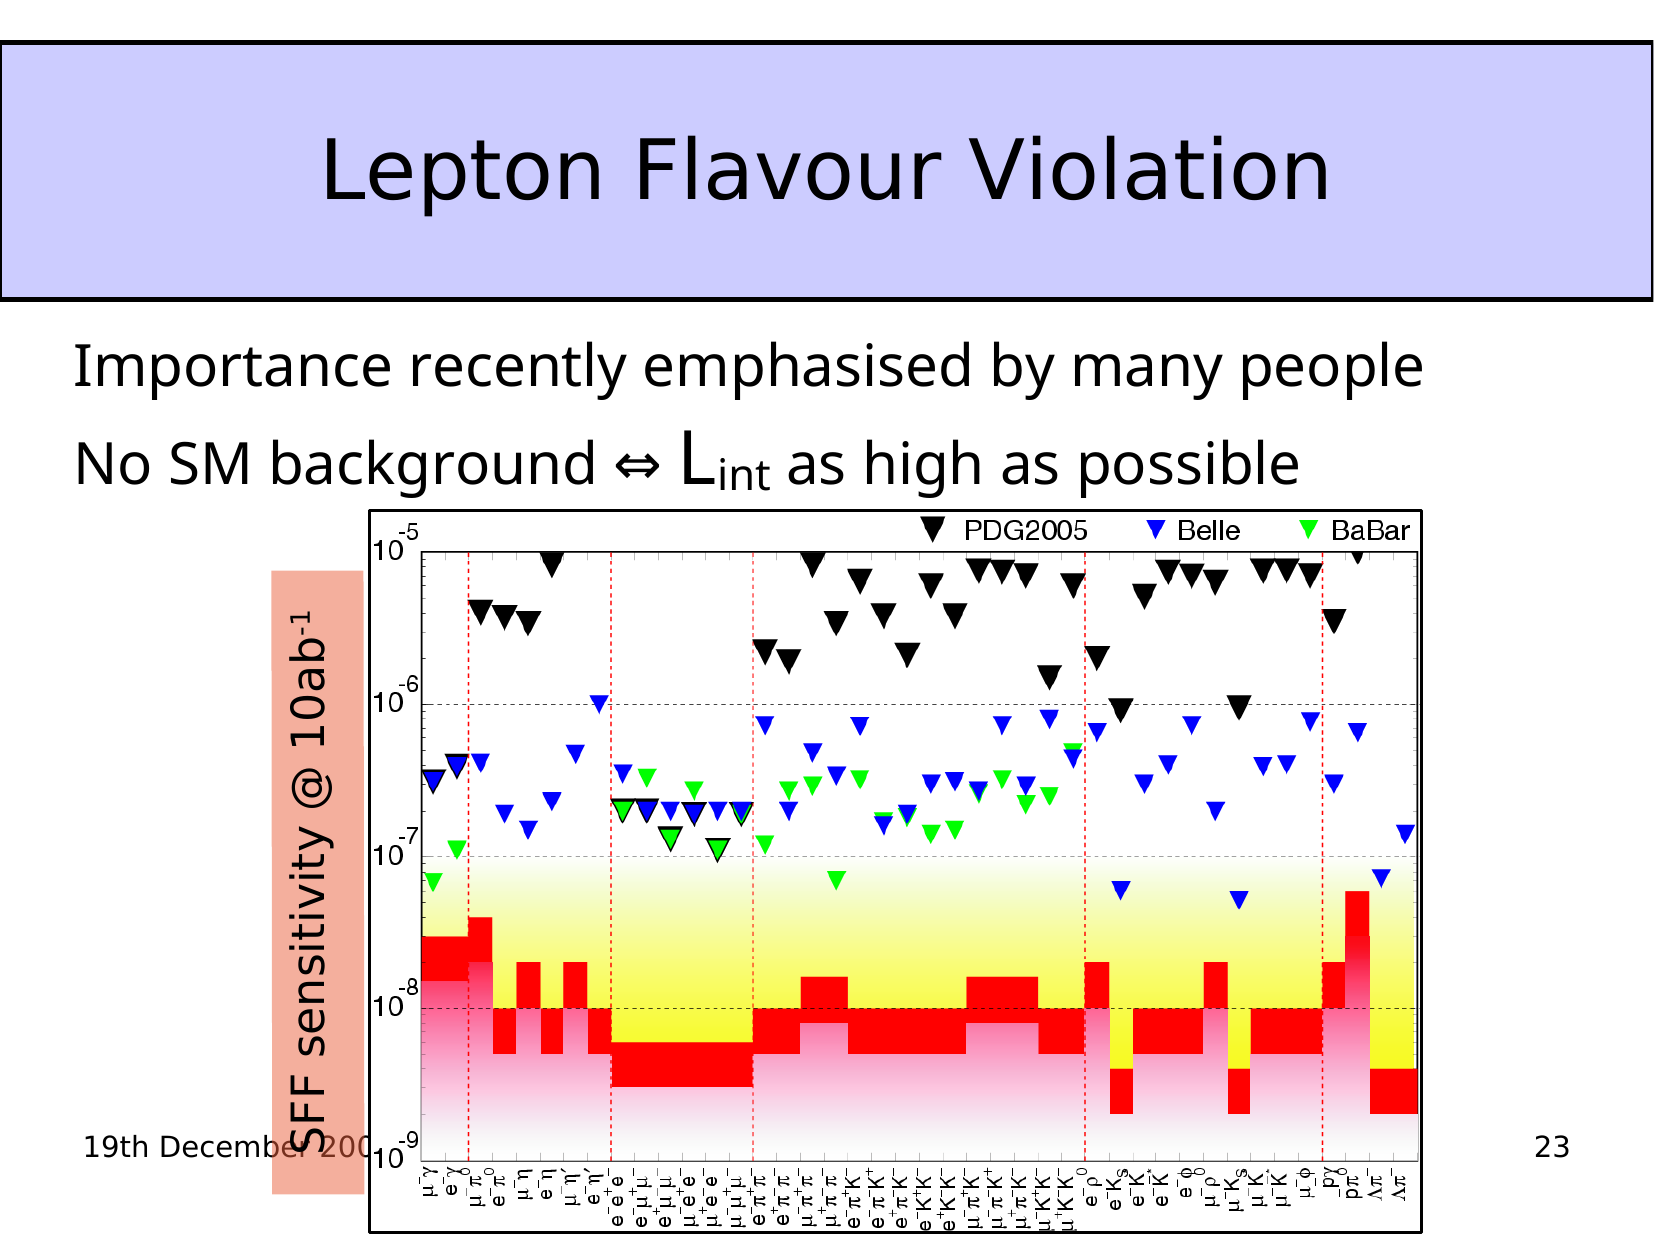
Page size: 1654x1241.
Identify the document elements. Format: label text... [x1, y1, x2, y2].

text_box SFF sensitivity @ 10ab-1 [271, 570, 365, 1195]
text_box Importance recently emphasised by many people No SM background ⇔ Lint as high as possible [23, 316, 1613, 518]
title Lepton Flavour Violation [0, 42, 1654, 300]
picture [371, 512, 1420, 1231]
